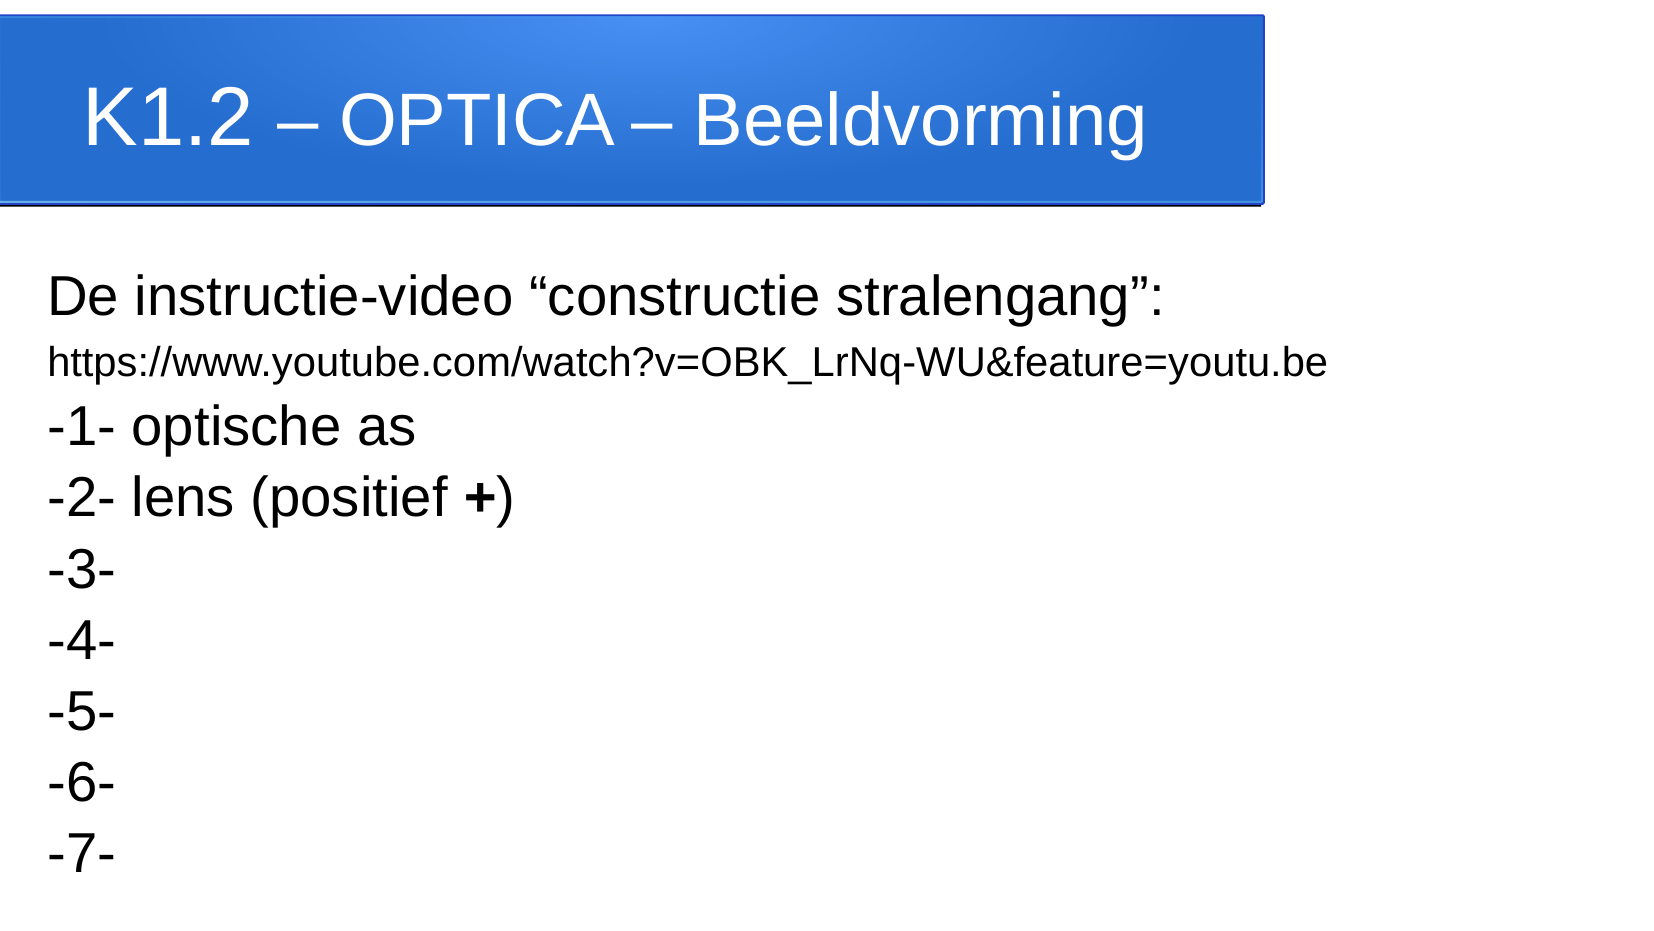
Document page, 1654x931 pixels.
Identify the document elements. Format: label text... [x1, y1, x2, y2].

subtitle De instructie-video “constructie stralengang”: https://www.youtube.com/watch?v=OBK_LrNq-WU&feature=youtu.be -1- optische as -2- lens (positief +) -3- -4- -5- -6- -7- [47, 236, 1607, 922]
title K1.2 – OPTICA – Beeldvorming [82, 35, 1235, 189]
